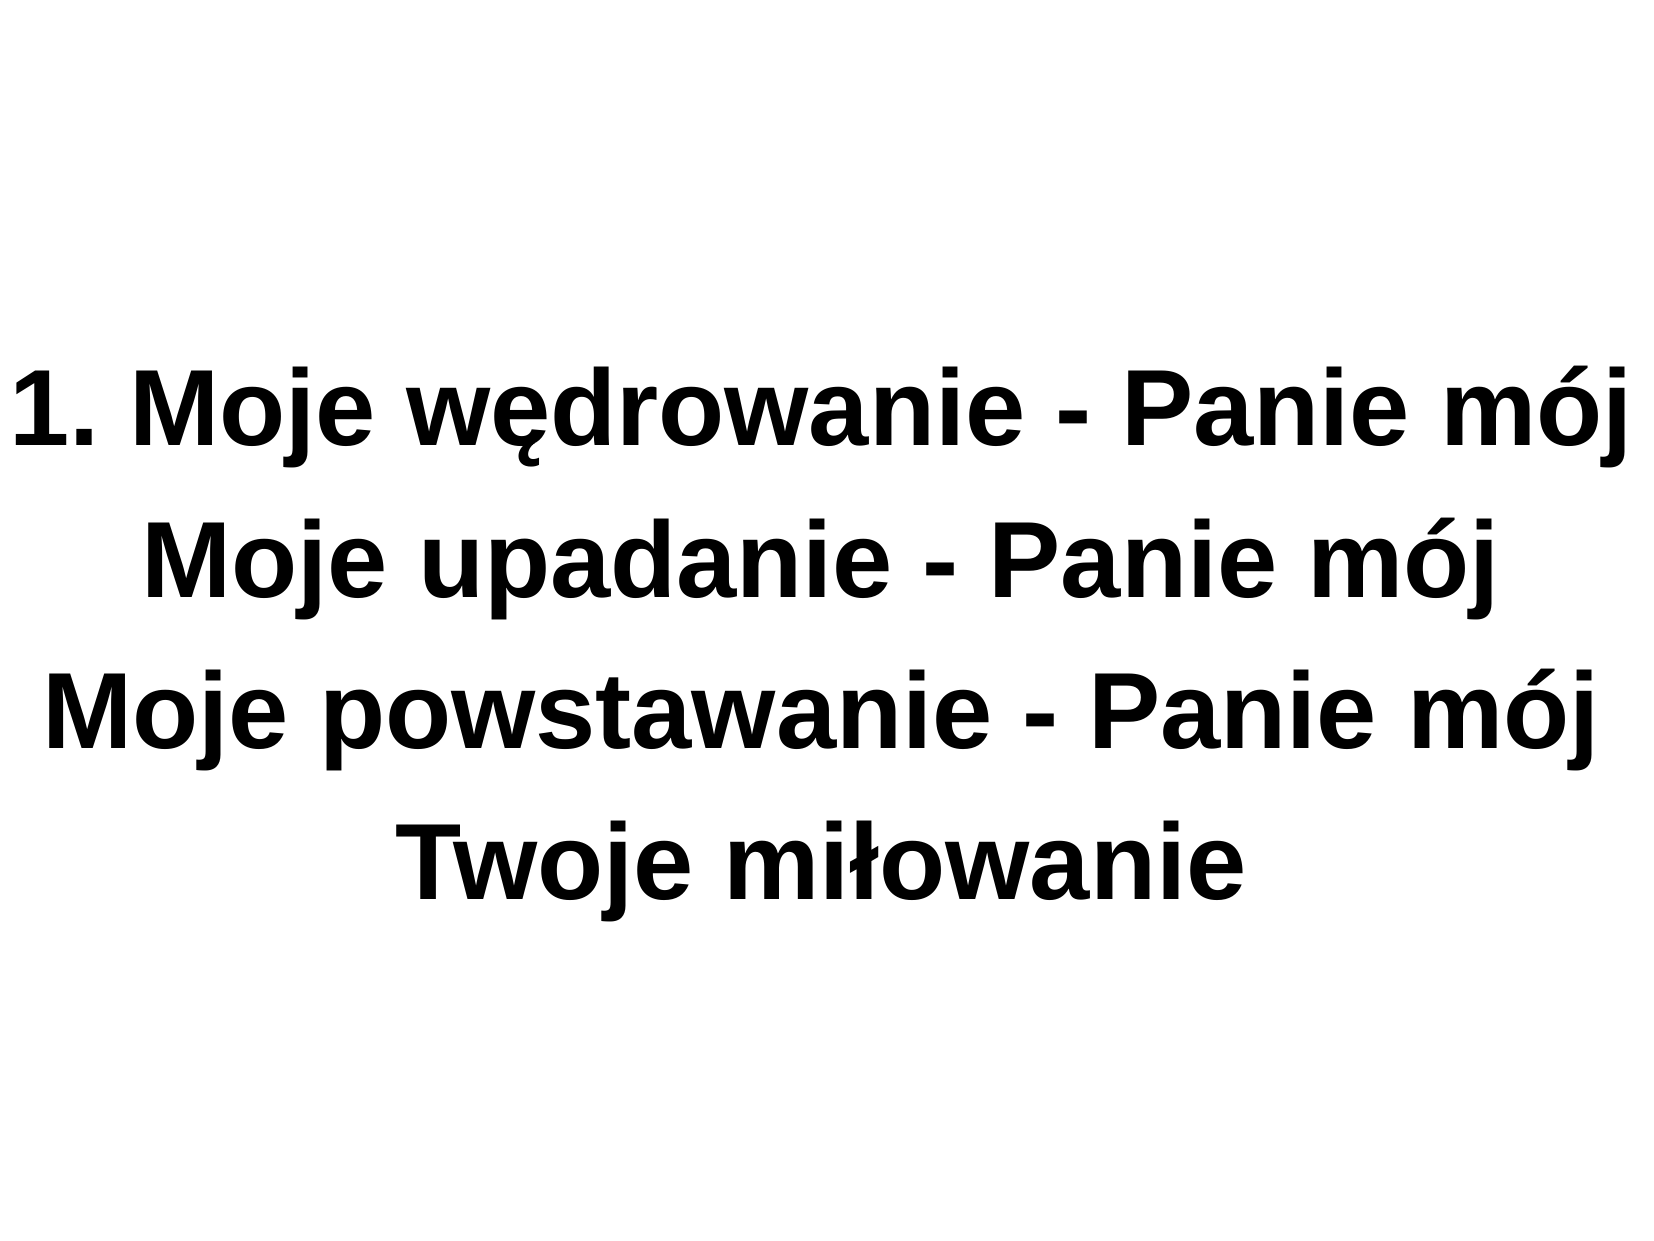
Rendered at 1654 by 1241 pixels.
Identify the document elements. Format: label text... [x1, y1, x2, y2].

subtitle 1. Moje wędrowanie - Panie mój Moje upadanie - Panie mój Moje powstawanie - Panie mój Twoje miłowanie [0, 0, 1642, 1241]
